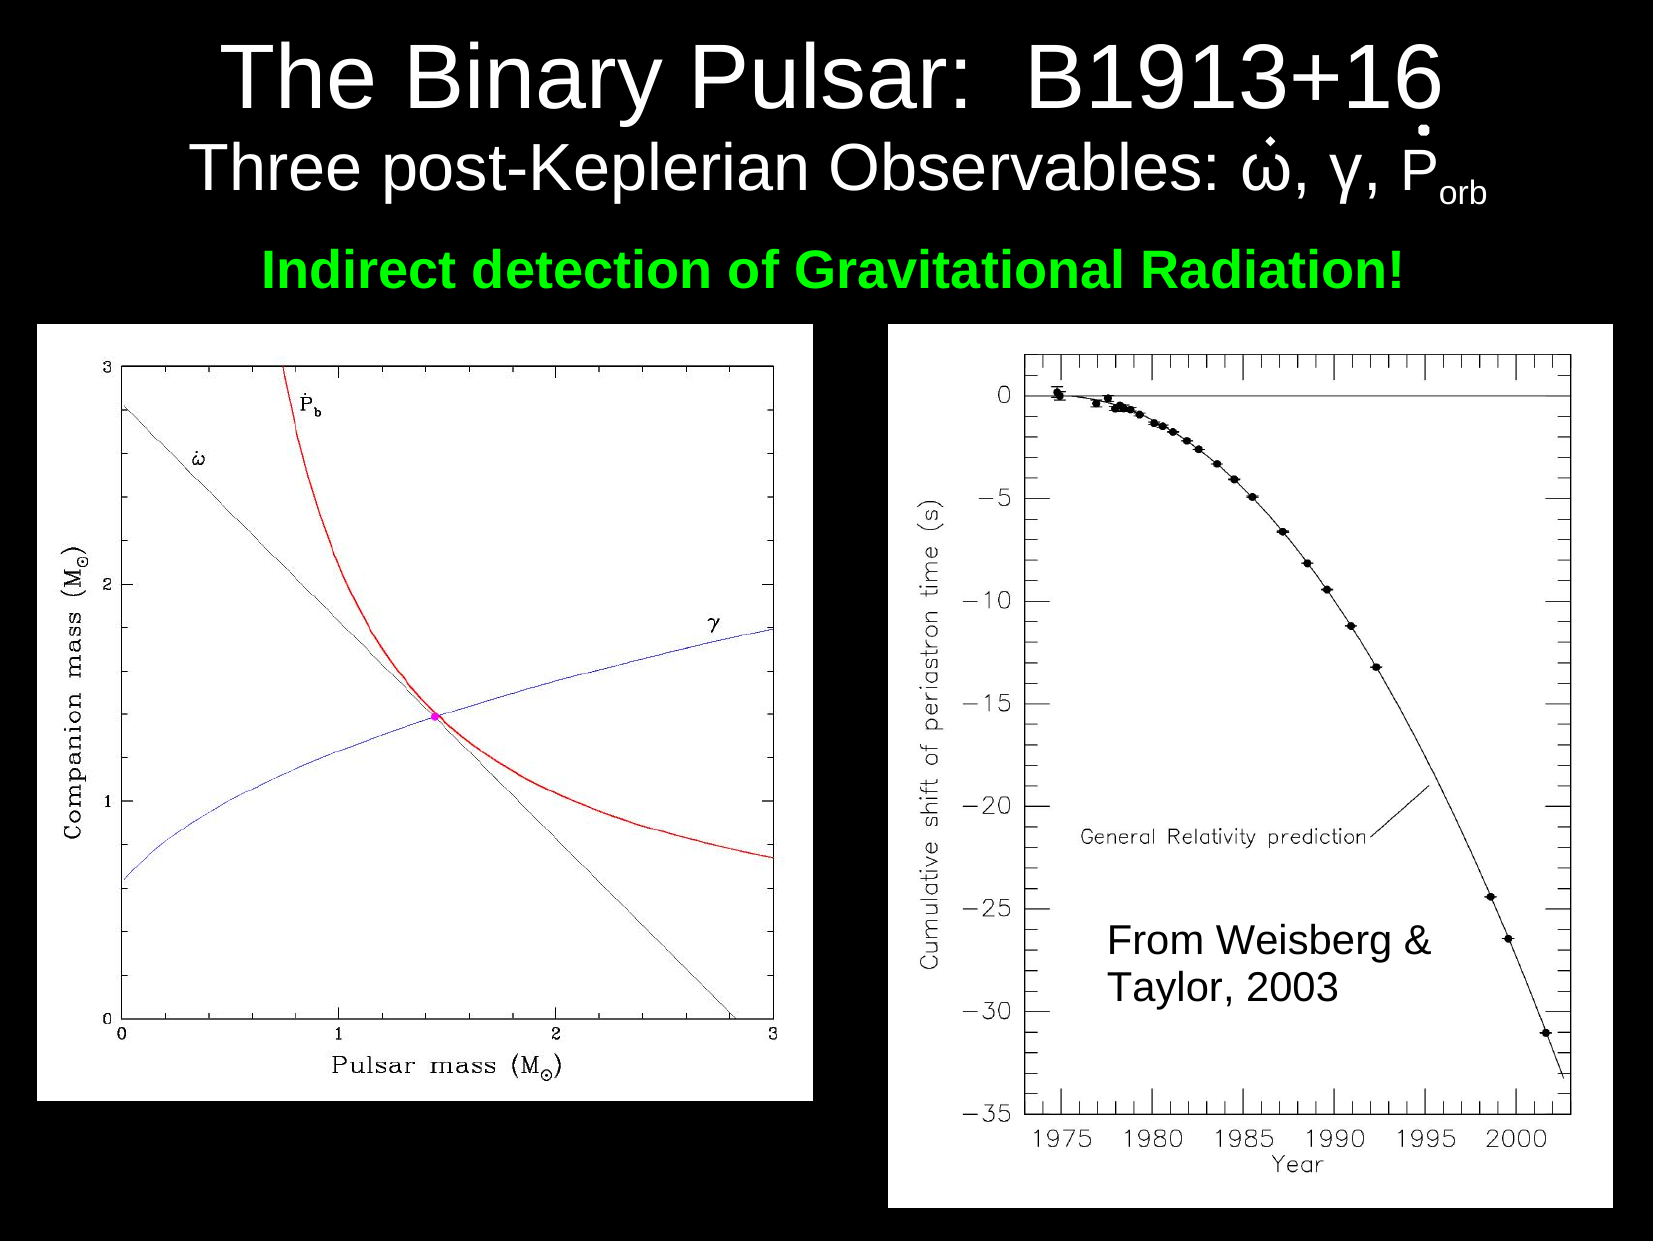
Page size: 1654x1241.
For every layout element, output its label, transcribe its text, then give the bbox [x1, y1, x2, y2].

text_box From Weisberg & Taylor, 2003 [1092, 909, 1447, 1018]
text_box [1264, 135, 1277, 148]
text_box Indirect detection of Gravitational Radiation! [261, 238, 1408, 300]
picture [888, 324, 1613, 1208]
list Three post-Keplerian Observables: ω, γ, Porb [171, 135, 1496, 234]
text_box [1417, 123, 1431, 137]
picture [37, 324, 813, 1101]
title The Binary Pulsar: B1913+16 [127, 0, 1540, 181]
